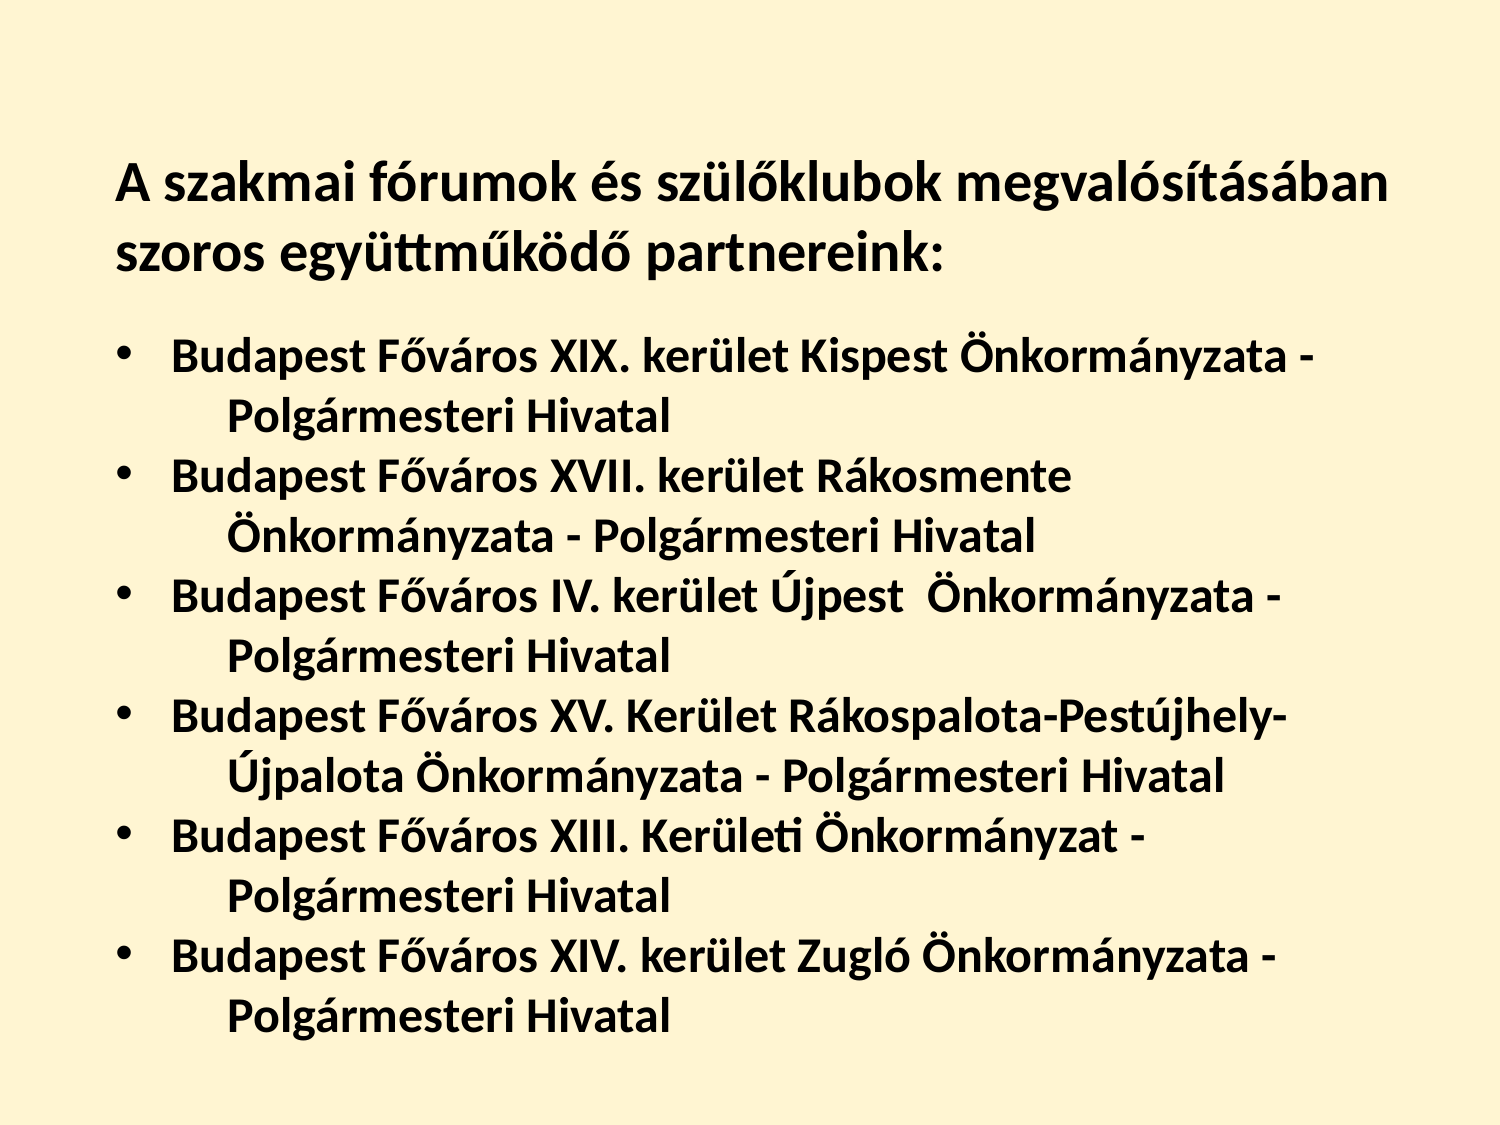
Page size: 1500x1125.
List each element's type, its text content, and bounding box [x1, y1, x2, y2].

text_box A szakmai fórumok és szülőklubok megvalósításában szoros együttműködő partnereink: Budapest Főváros XIX. kerület Kispest Önkormányzata - Polgármesteri Hivatal Budapest Főváros XVII. kerület Rákosmente Önkormányzata - Polgármesteri Hivatal Budapest Főváros IV. kerület Újpest Önkormányzata - Polgármesteri Hivatal Budapest Főváros XV. Kerület Rákospalota-Pestújhely-Újpalota Önkormányzata - Polgármesteri Hivatal Budapest Főváros XIII. Kerületi Önkormányzat - Polgármesteri Hivatal Budapest Főváros XIV. kerület Zugló Önkormányzata - Polgármesteri Hivatal [100, 135, 1412, 1050]
